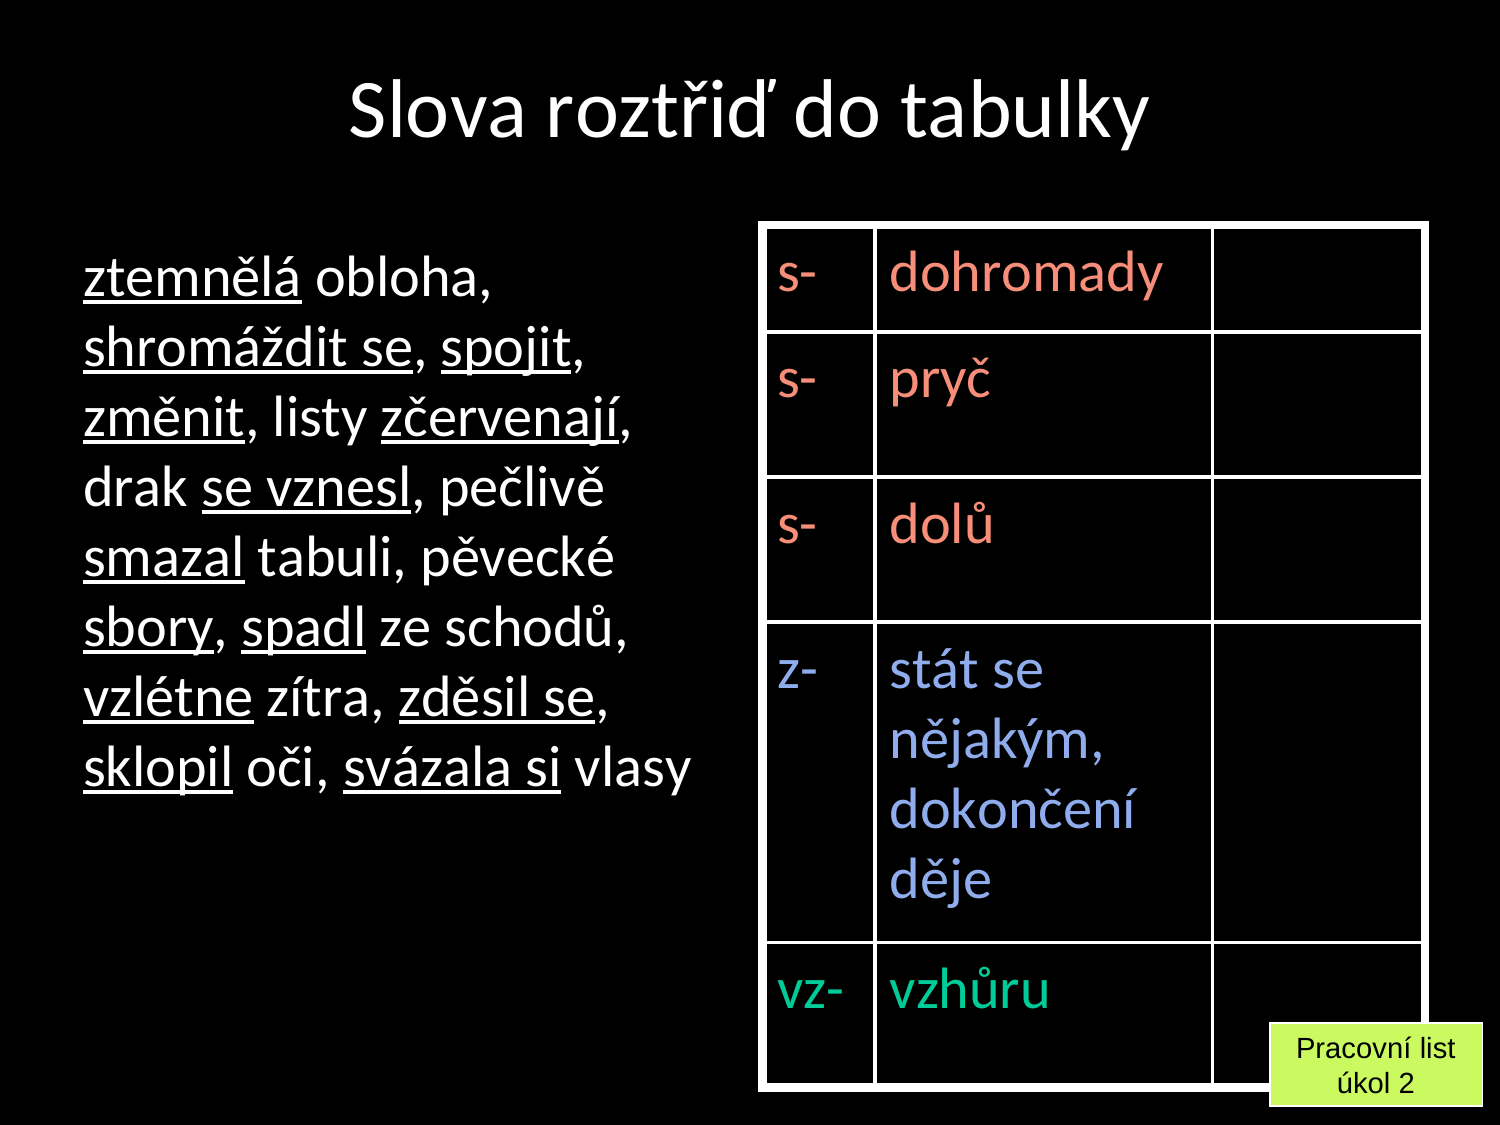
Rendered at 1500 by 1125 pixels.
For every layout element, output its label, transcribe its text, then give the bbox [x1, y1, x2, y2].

text_box Pracovní list úkol 2 [1269, 1023, 1483, 1106]
table_cell stát se nějakým, dokončení děje [877, 624, 1211, 941]
title Slova roztřiď do tabulky [75, 45, 1426, 163]
list ztemnělá obloha, shromáždit se, spojit, změnit, listy zčervenají, drak se vznesl, pečlivě smazal tabuli, pěvecké sbory, spadl ze schodů, vzlétne zítra, zděsil se, sklopil oči, svázala si vlasy [62, 230, 725, 1106]
table_cell z- [767, 624, 873, 941]
table_cell [1214, 624, 1421, 941]
table_cell vzhůru [877, 944, 1211, 1083]
table_cell s- [767, 334, 873, 475]
table_cell pryč [877, 334, 1211, 475]
table_header [1214, 229, 1421, 330]
table_cell dolů [877, 479, 1211, 620]
table_cell s- [767, 479, 873, 620]
table_cell [1214, 334, 1421, 475]
table_cell vz- [767, 944, 873, 1083]
table_cell [1214, 479, 1421, 620]
table_header s- [767, 229, 873, 330]
table_header dohromady [877, 229, 1211, 330]
table_cell [1214, 944, 1421, 1083]
